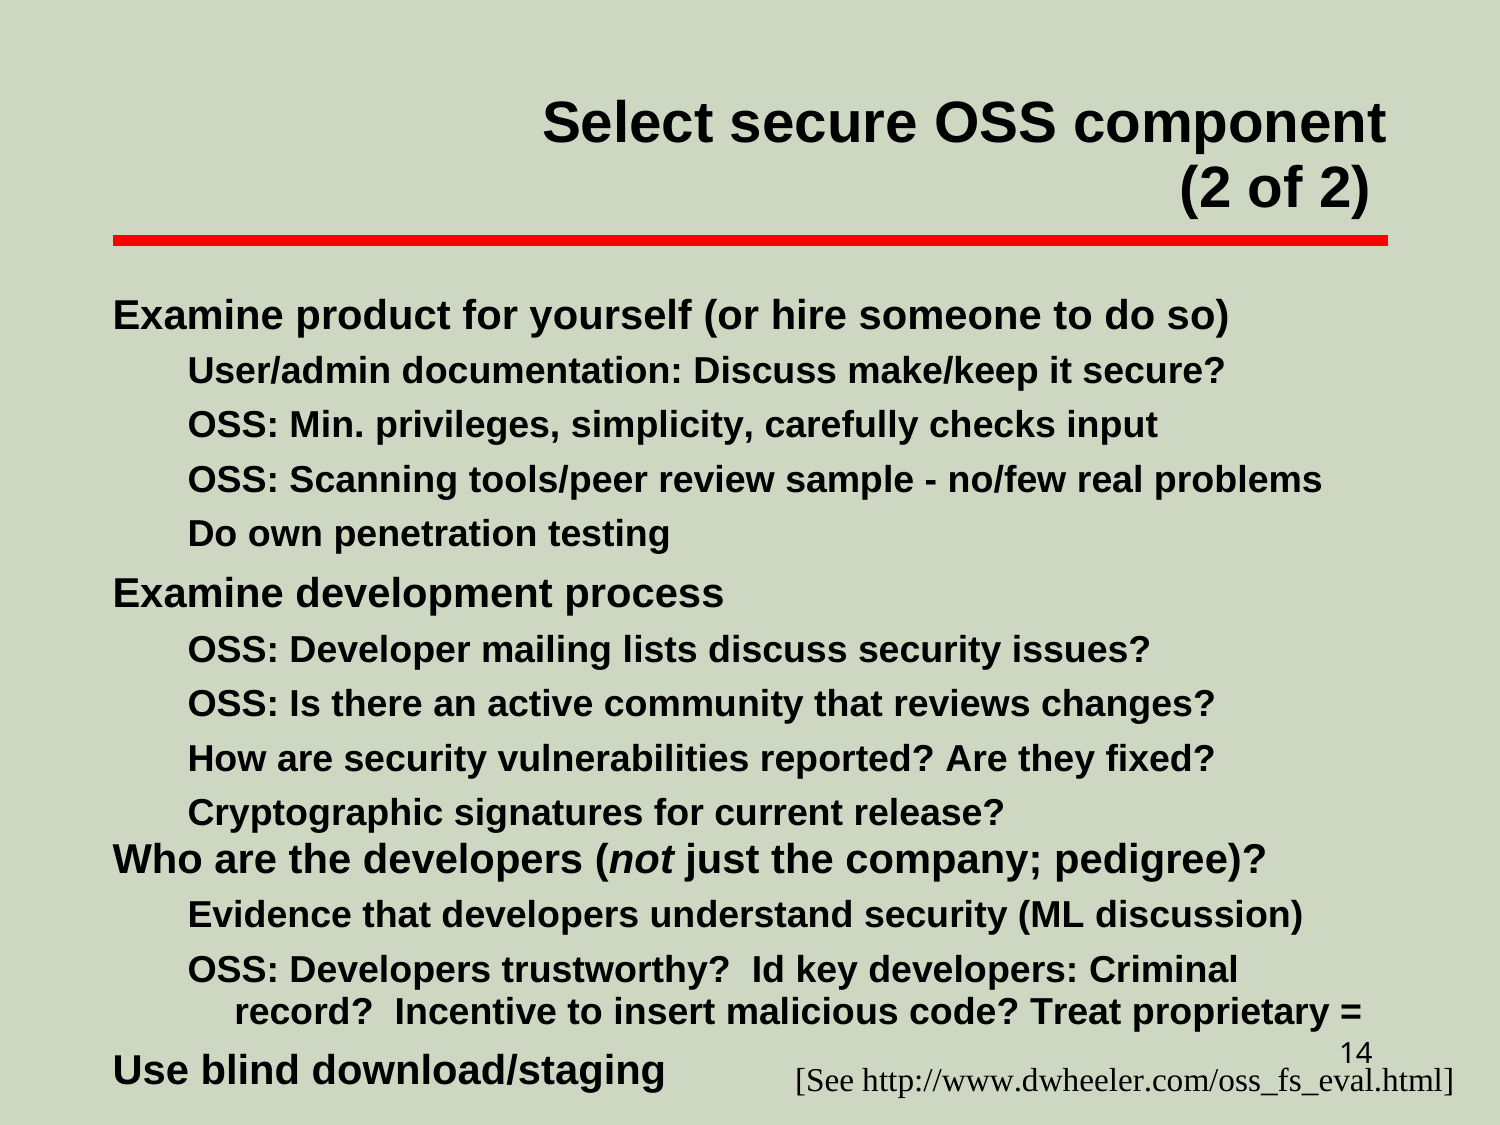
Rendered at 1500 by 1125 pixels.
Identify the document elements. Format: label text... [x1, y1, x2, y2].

text_box [See http://www.dwheeler.com/oss_fs_eval.html] [712, 1054, 1470, 1107]
list Examine product for yourself (or hire someone to do so) User/admin documentation: Discuss make/keep it secure? OSS: Min. privileges, simplicity, carefully checks input OSS: Scanning tools/peer review sample - no/few real problems Do own penetration testing Examine development process OSS: Developer mailing lists discuss security issues? OSS: Is there an active community that reviews changes? How are security vulnerabilities reported? Are they fixed? Cryptographic signatures for current release? Who are the developers (not just the company; pedigree)? Evidence that developers understand security (ML discussion) OSS: Developers trustworthy? Id key developers: Criminal record? Incentive to insert malicious code? Treat proprietary = Use blind download/staging [112, 299, 1388, 1103]
title Select secure OSS component (2 of 2) [337, 89, 1388, 220]
